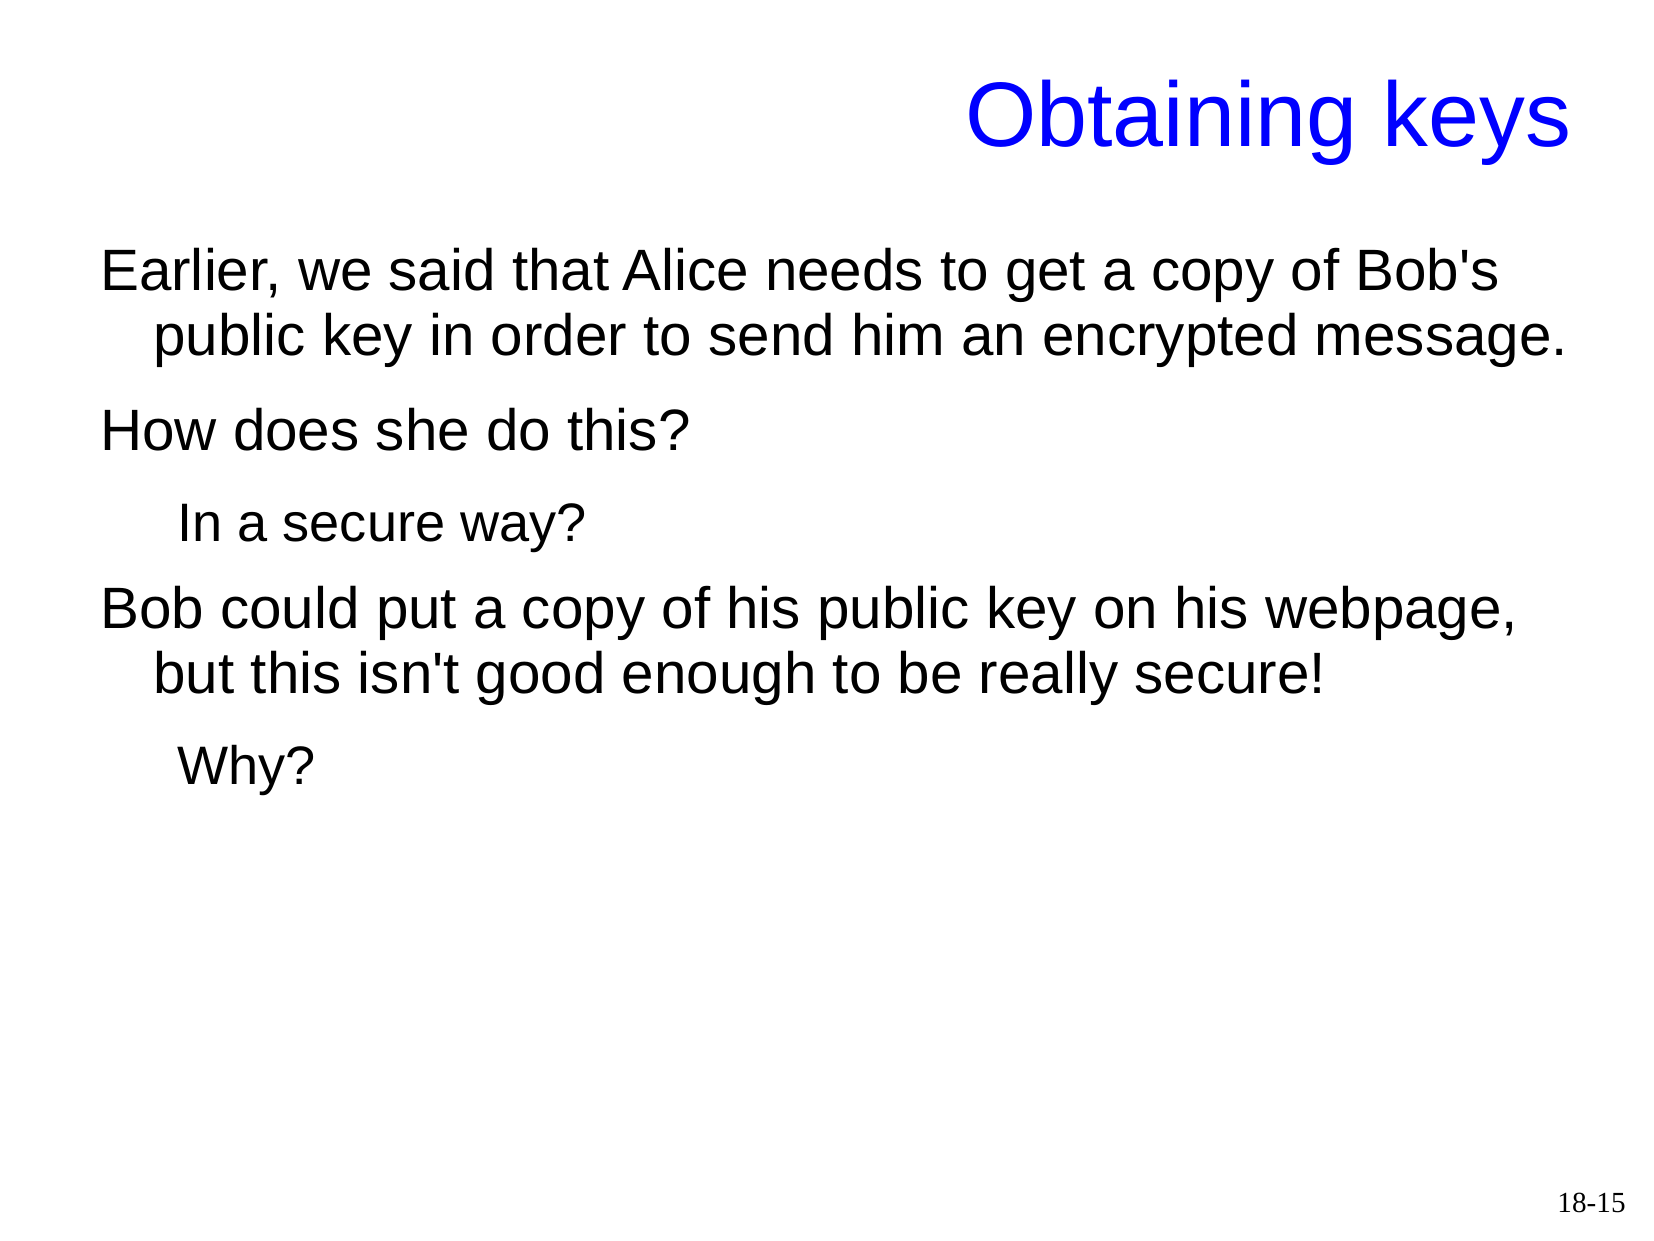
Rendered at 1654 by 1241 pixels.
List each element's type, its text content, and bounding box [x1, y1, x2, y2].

title Obtaining keys [84, 11, 1573, 219]
list Earlier, we said that Alice needs to get a copy of Bob's public key in order to send him an encrypted message. How does she do this? In a secure way? Bob could put a copy of his public key on his webpage, but this isn't good enough to be really secure! Why? [82, 237, 1571, 1171]
